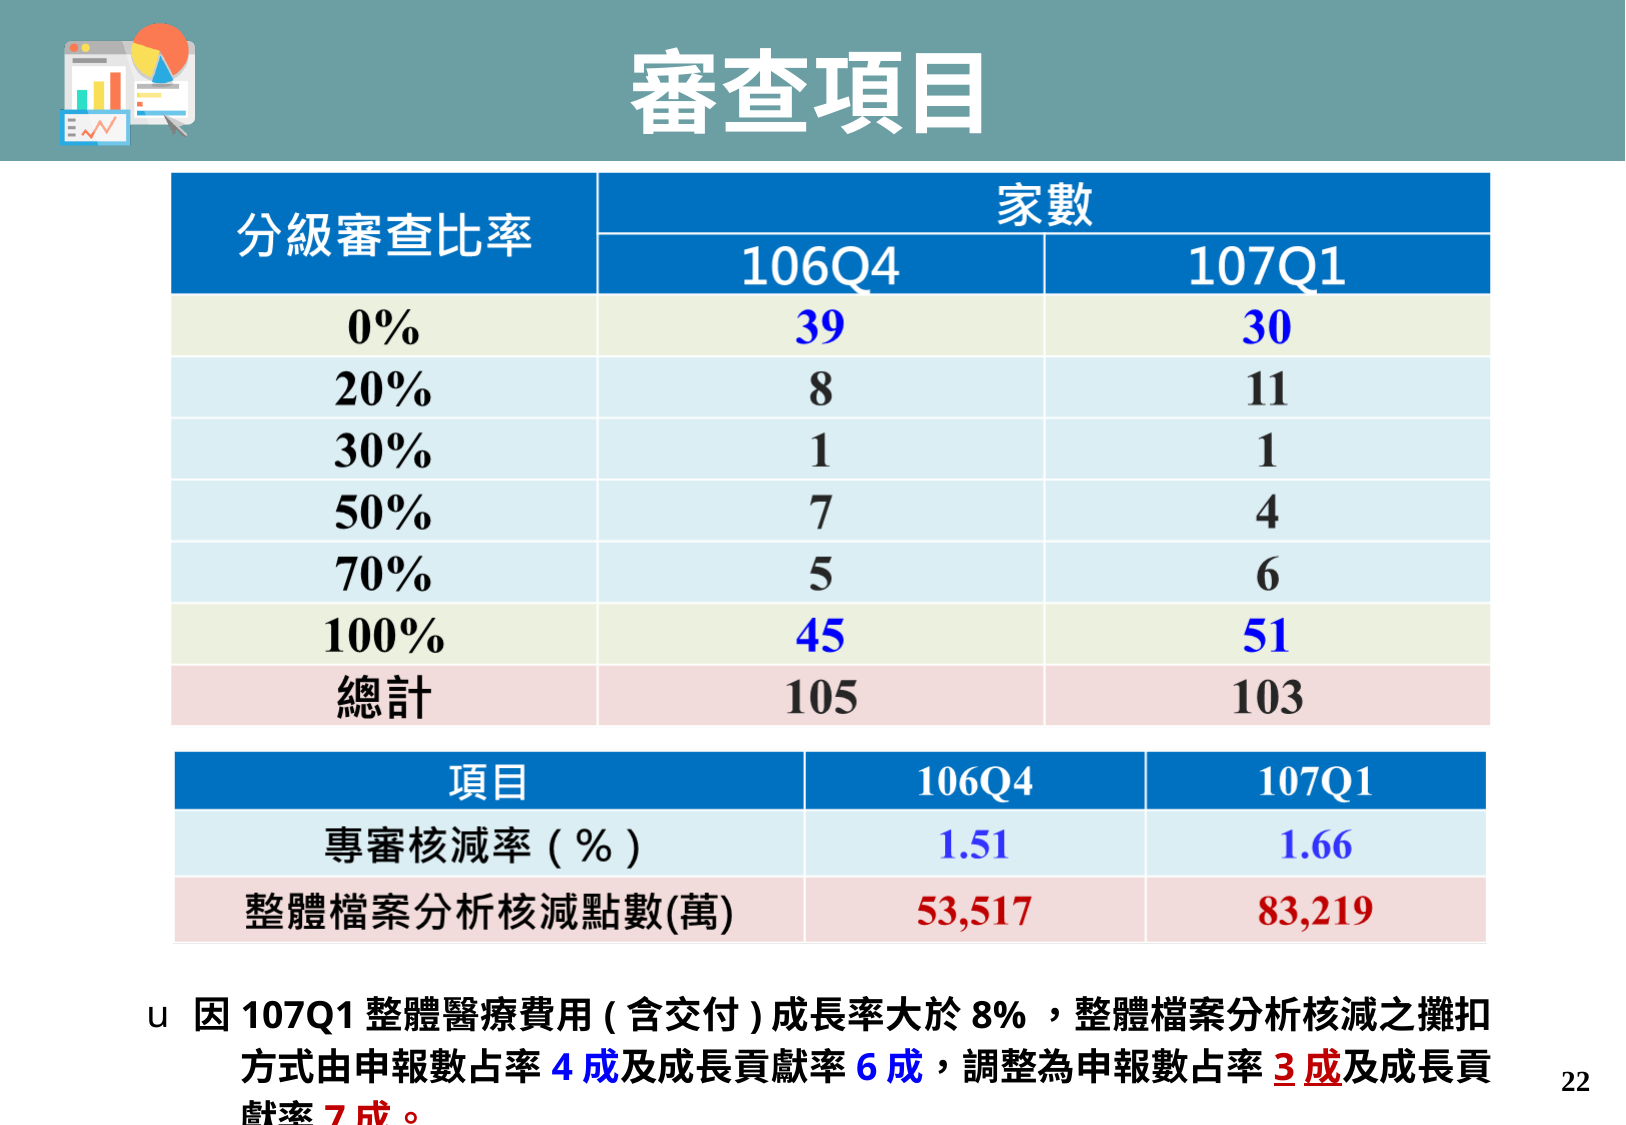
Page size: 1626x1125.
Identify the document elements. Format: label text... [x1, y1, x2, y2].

title 審查項目 [0, 0, 1625, 179]
text_box <編號> [1546, 1054, 1616, 1106]
text_box 因107Q1整體醫療費用(含交付)成長率大於8%，整體檔案分析核減之攤扣方式由申報數占率4成及成長貢獻率6成，調整為申報數占率3成及成長貢獻率7成。 [132, 976, 1508, 1125]
picture [60, 19, 195, 149]
picture [170, 158, 1492, 962]
